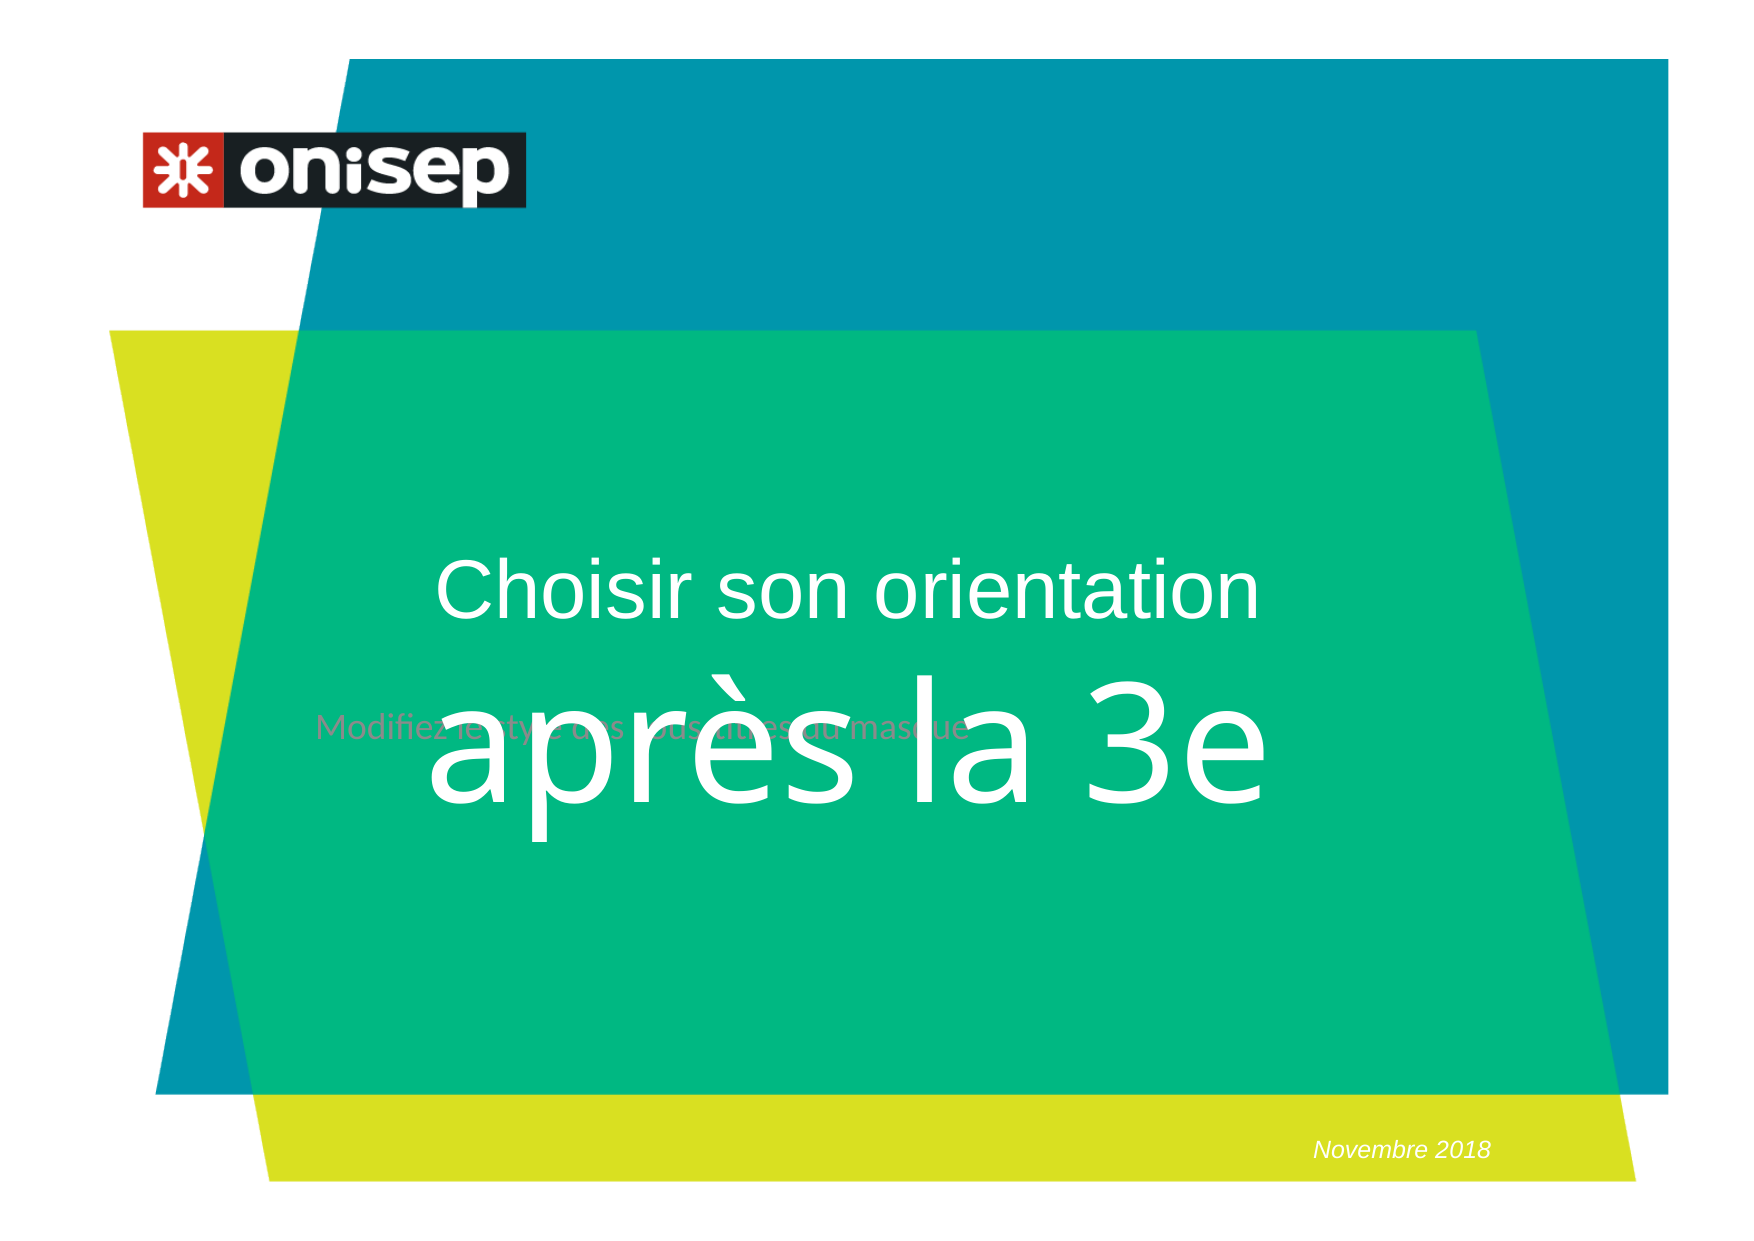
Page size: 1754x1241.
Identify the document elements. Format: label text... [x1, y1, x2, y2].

picture [59, 59, 1669, 1182]
title Choisir son orientation après la 3e [283, 506, 1414, 1062]
text_box Novembre 2018 [276, 1125, 1507, 1172]
